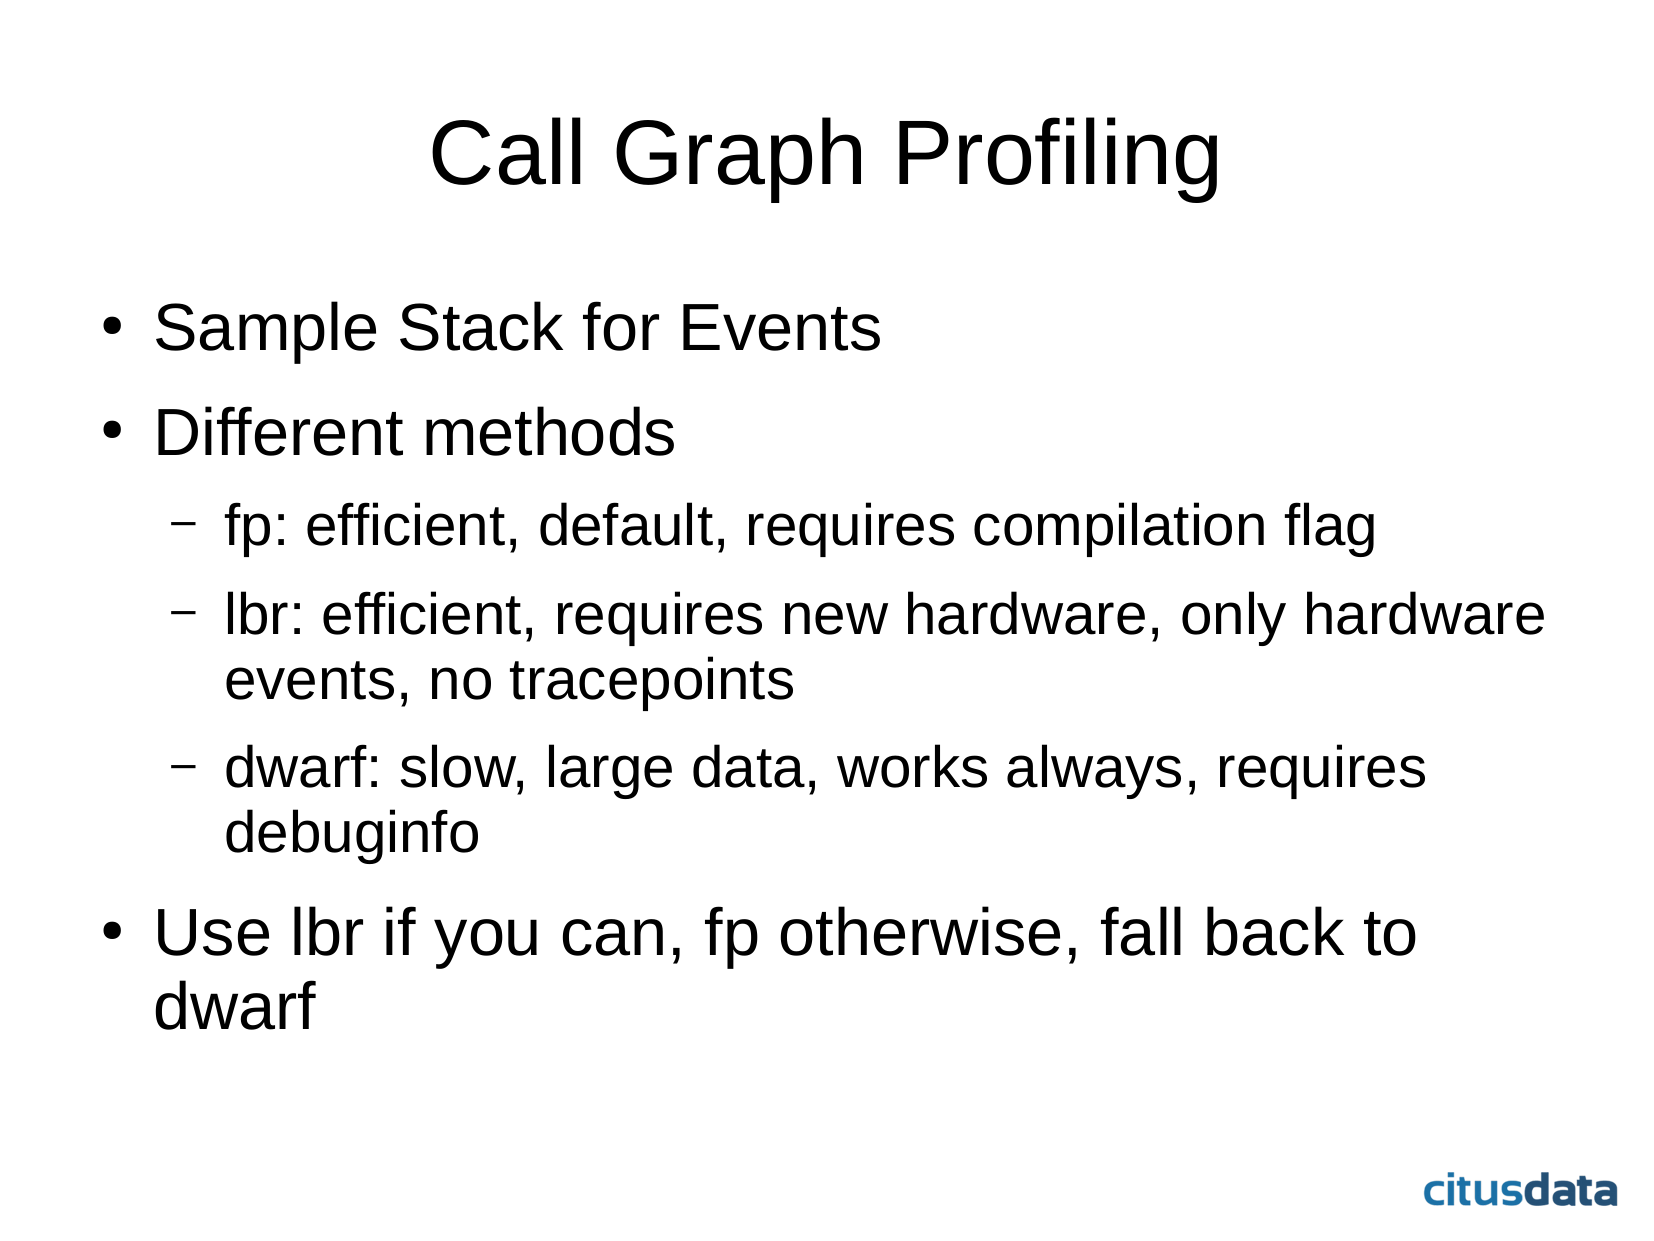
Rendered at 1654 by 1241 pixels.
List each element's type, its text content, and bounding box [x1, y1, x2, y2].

list Sample Stack for Events Different methods fp: efficient, default, requires compilation flag lbr: efficient, requires new hardware, only hardware events, no tracepoints dwarf: slow, large data, works always, requires debuginfo Use lbr if you can, fp otherwise, fall back to dwarf [82, 290, 1571, 1096]
title Call Graph Profiling [82, 49, 1571, 257]
picture [1420, 1167, 1622, 1209]
